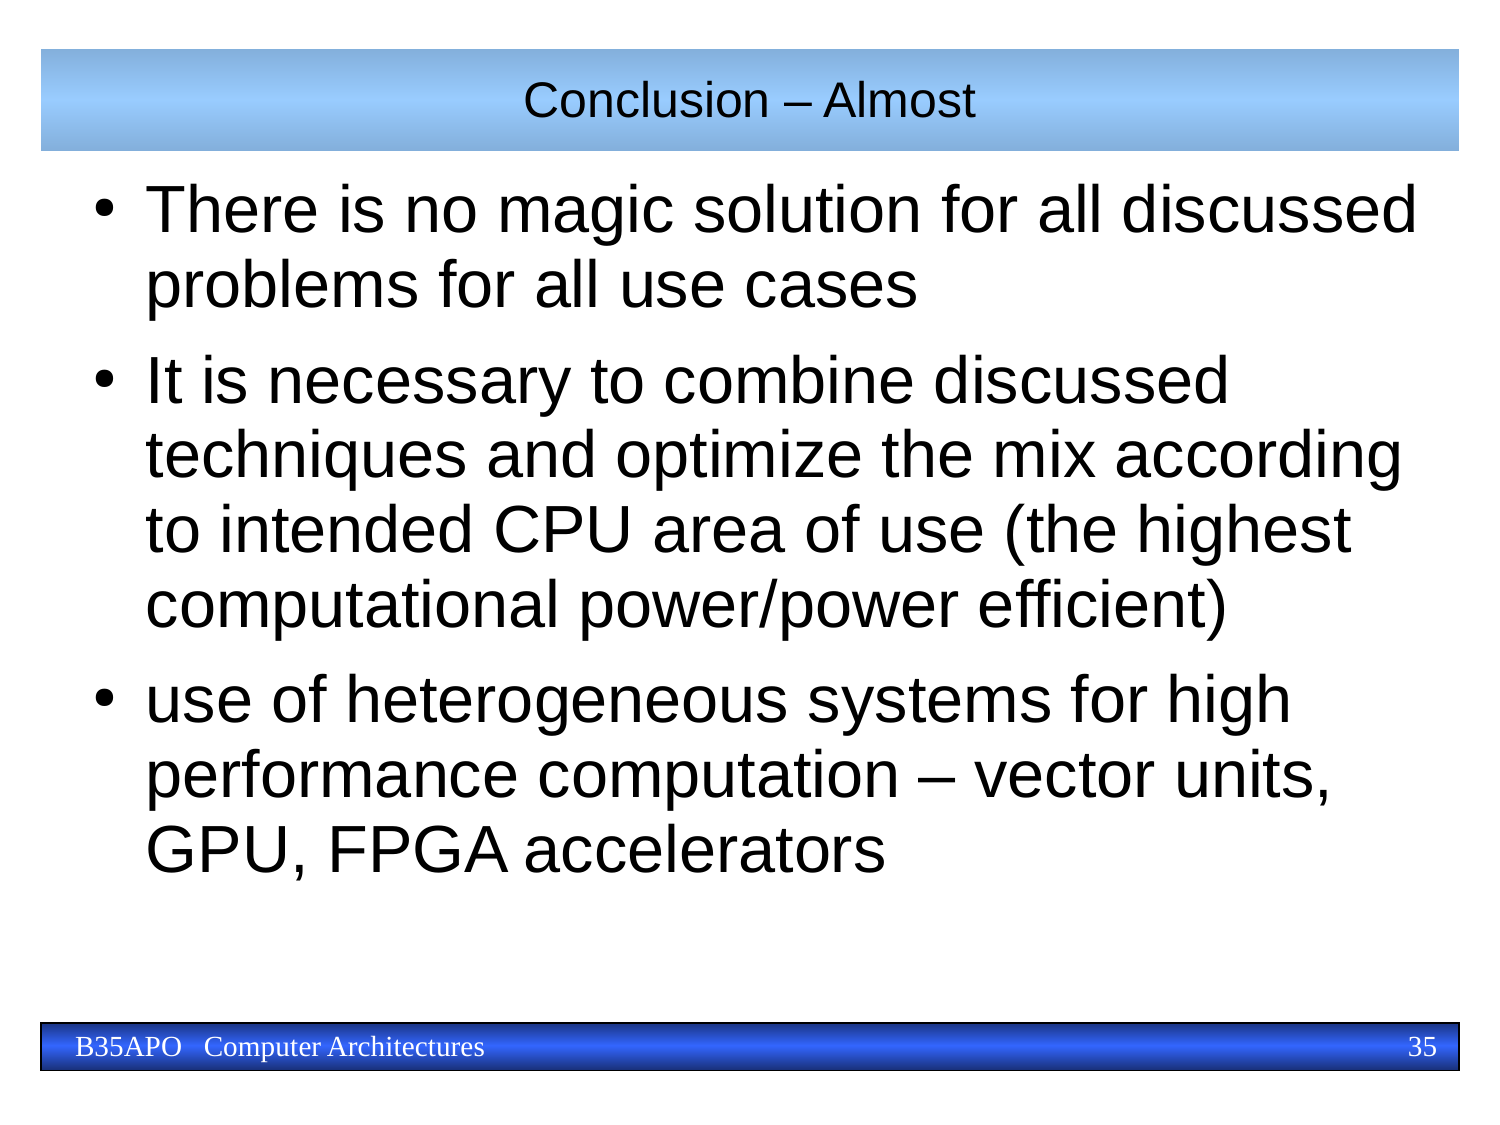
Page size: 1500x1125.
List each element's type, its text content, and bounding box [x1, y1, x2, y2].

title Conclusion – Almost [41, 49, 1459, 151]
list There is no magic solution for all discussed problems for all use cases It is necessary to combine discussed techniques and optimize the mix according to intended CPU area of use (the highest computational power/power efficient) use of heterogeneous systems for high performance computation – vector units, GPU, FPGA accelerators [75, 172, 1426, 1000]
